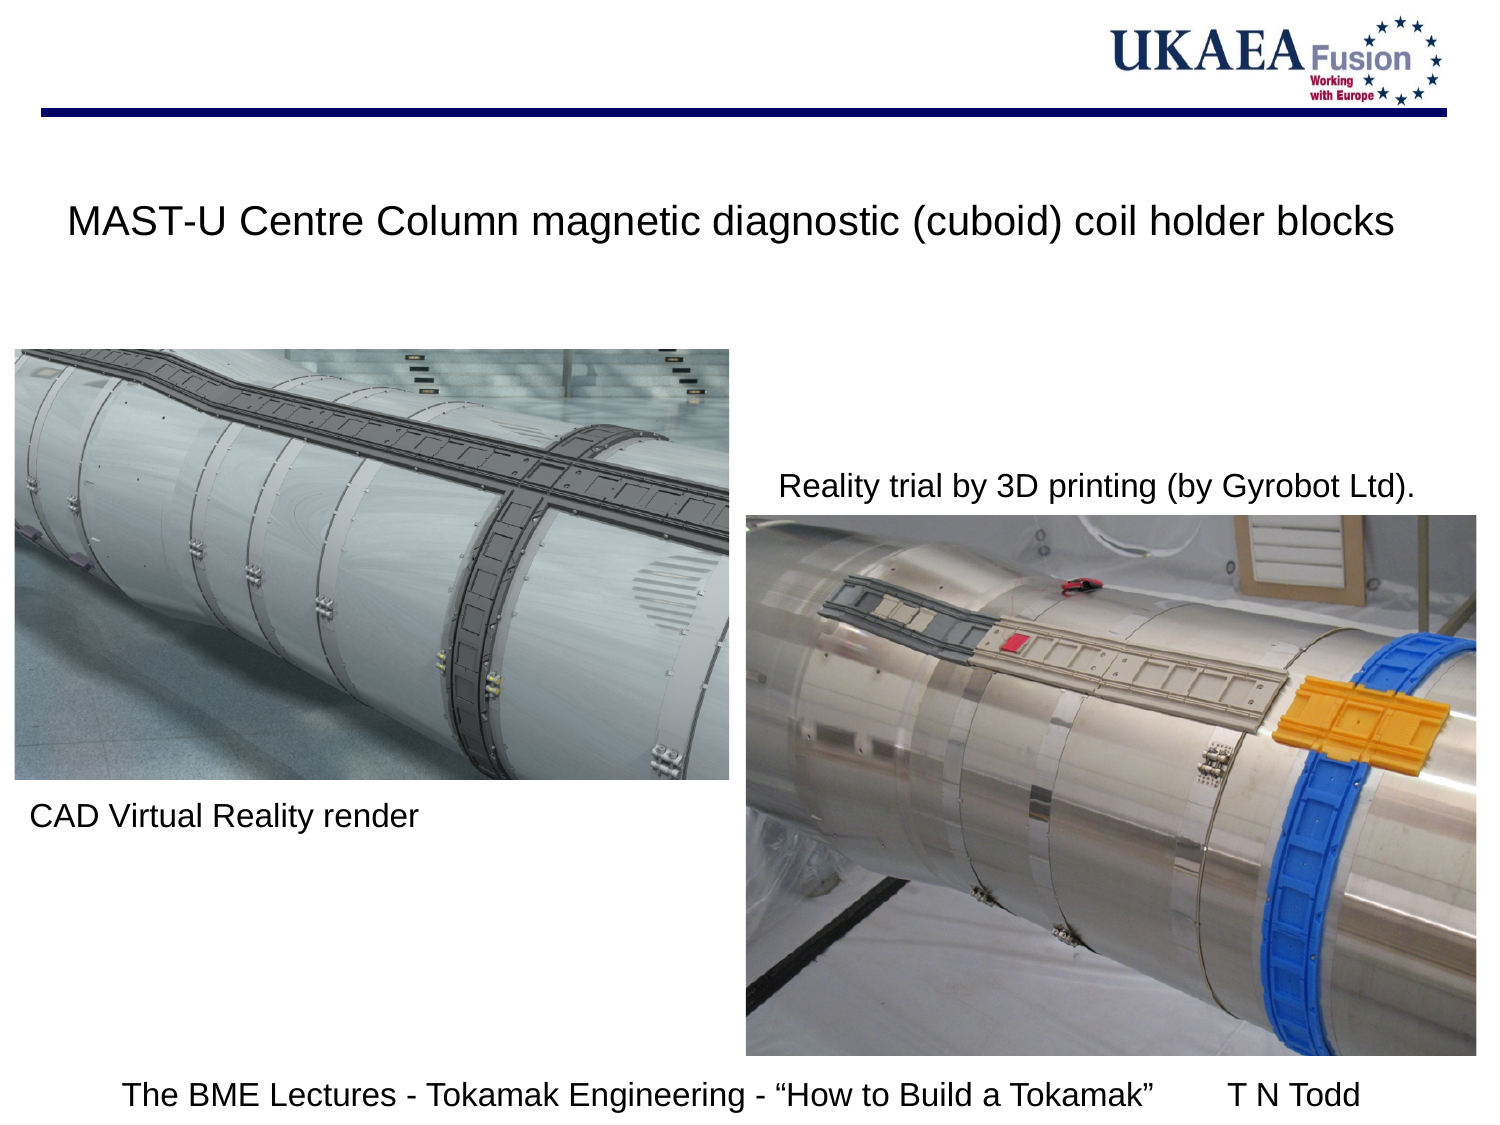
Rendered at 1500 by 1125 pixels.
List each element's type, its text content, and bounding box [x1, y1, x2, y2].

picture [1107, 15, 1443, 106]
text_box Reality trial by 3D printing (by Gyrobot Ltd). [763, 443, 1500, 525]
picture [14, 349, 730, 780]
text_box CAD Virtual Reality render [14, 773, 530, 855]
text_box MAST-U Centre Column magnetic diagnostic (cuboid) coil holder blocks [53, 177, 1436, 260]
picture [745, 515, 1477, 1056]
